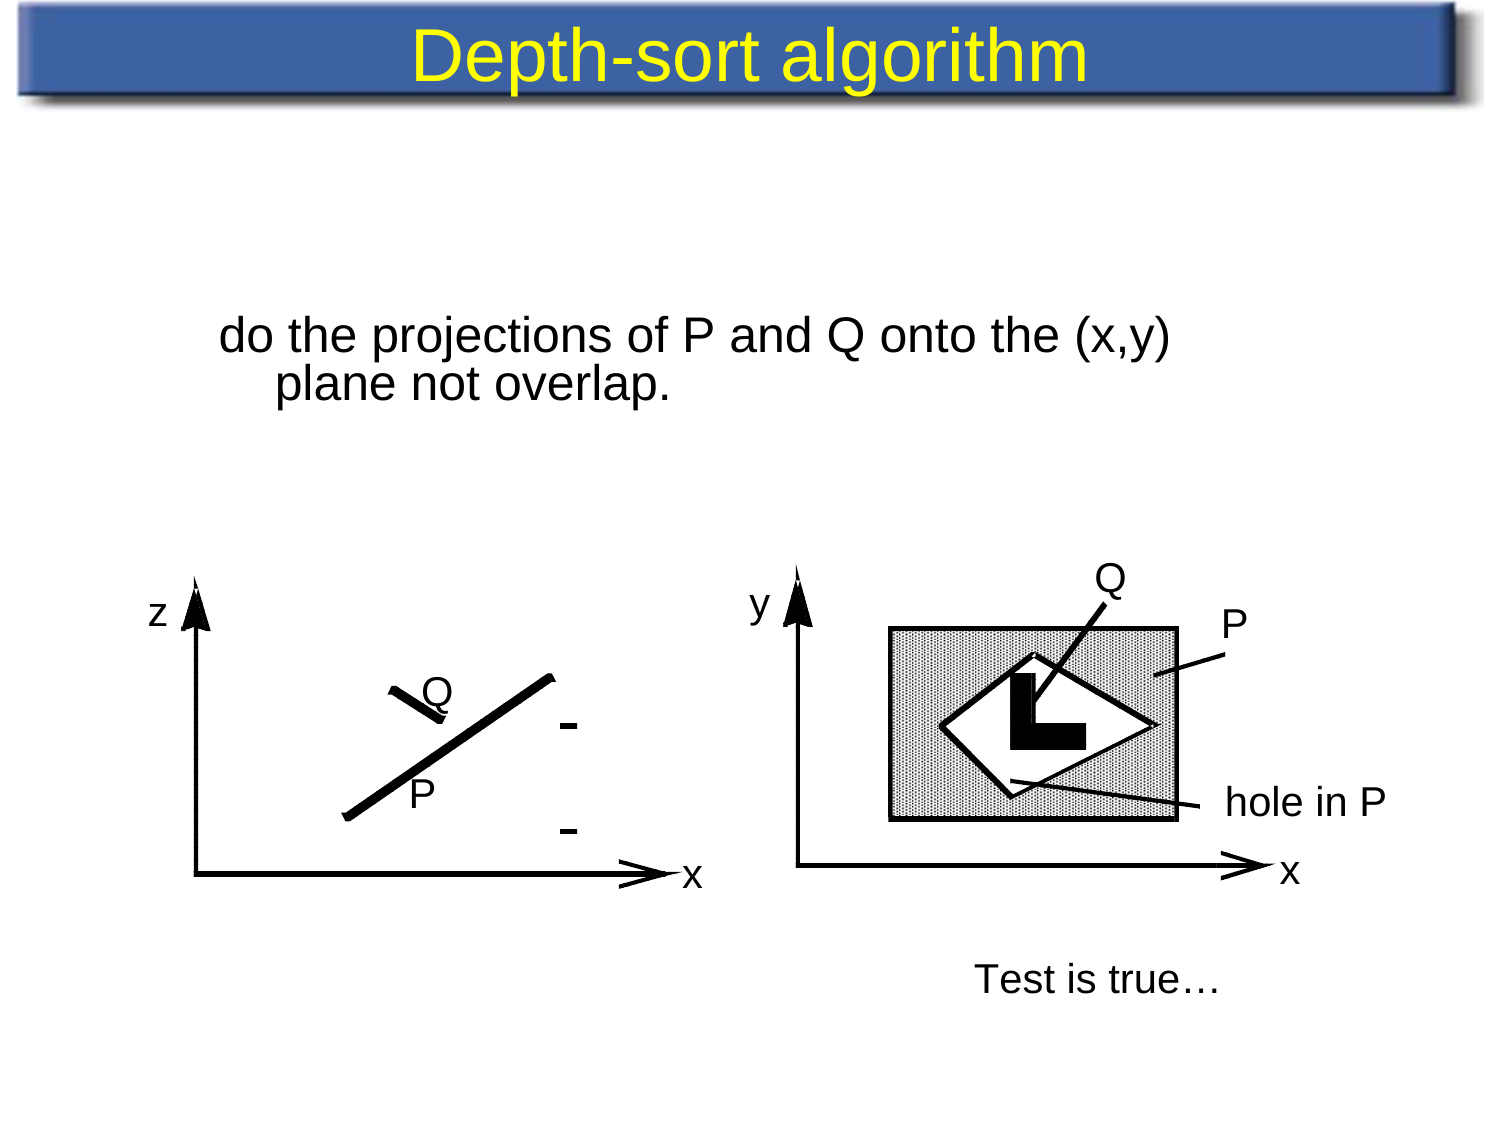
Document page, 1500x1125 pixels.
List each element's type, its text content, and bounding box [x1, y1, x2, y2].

text_box y [749, 576, 771, 627]
text_box [341, 769, 408, 822]
text_box [181, 575, 682, 889]
text_box x [682, 846, 704, 897]
text_box [413, 673, 557, 766]
picture [16, 0, 1484, 113]
text_box P [408, 766, 437, 817]
text_box do the projections of P and Q onto the (x,y) plane not overlap. [218, 314, 1270, 411]
text_box [560, 829, 578, 834]
text_box [387, 685, 421, 714]
text_box Q [1094, 550, 1128, 601]
title Depth-sort algorithm [75, 0, 1426, 105]
text_box Test is true… [973, 952, 1223, 1003]
text_box x [1279, 842, 1301, 893]
text_box [423, 715, 447, 725]
text_box [888, 601, 1226, 822]
text_box [783, 563, 1276, 881]
text_box z [147, 584, 169, 635]
text_box Q [421, 664, 454, 715]
text_box hole in P [1224, 774, 1388, 825]
text_box P [1220, 597, 1249, 648]
text_box [560, 723, 578, 729]
